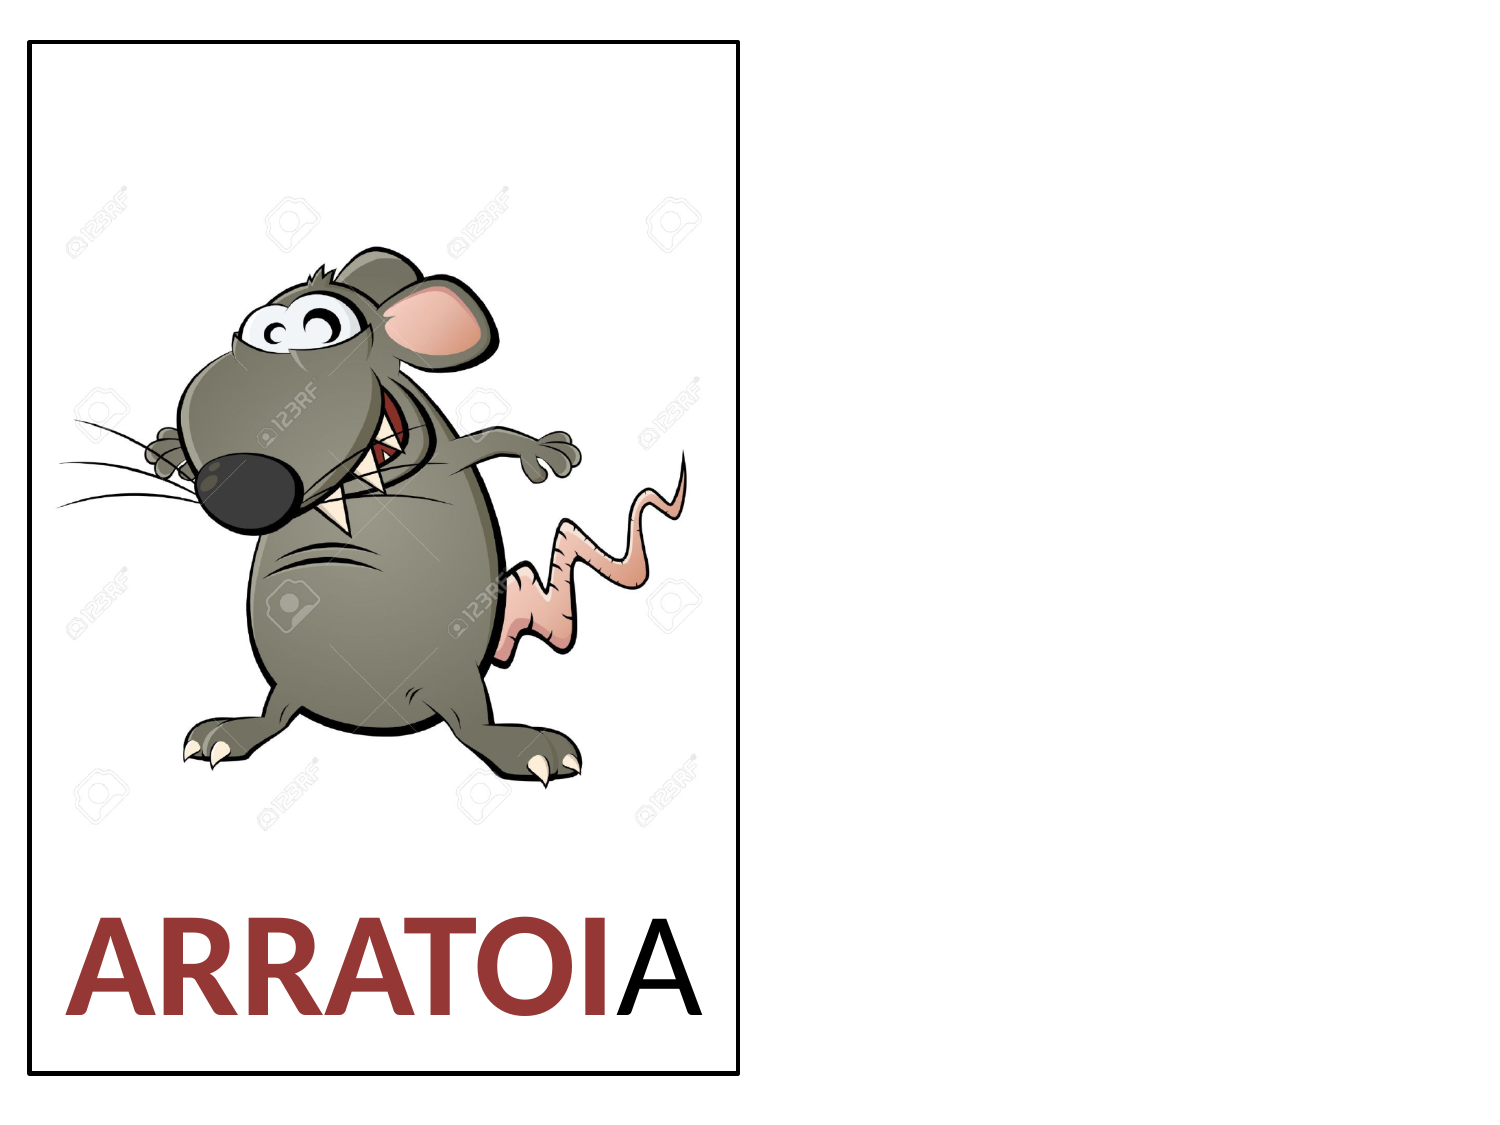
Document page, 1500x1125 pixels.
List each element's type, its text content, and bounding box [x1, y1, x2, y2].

picture [46, 169, 721, 844]
text_box ARRATOIA [50, 857, 718, 1053]
